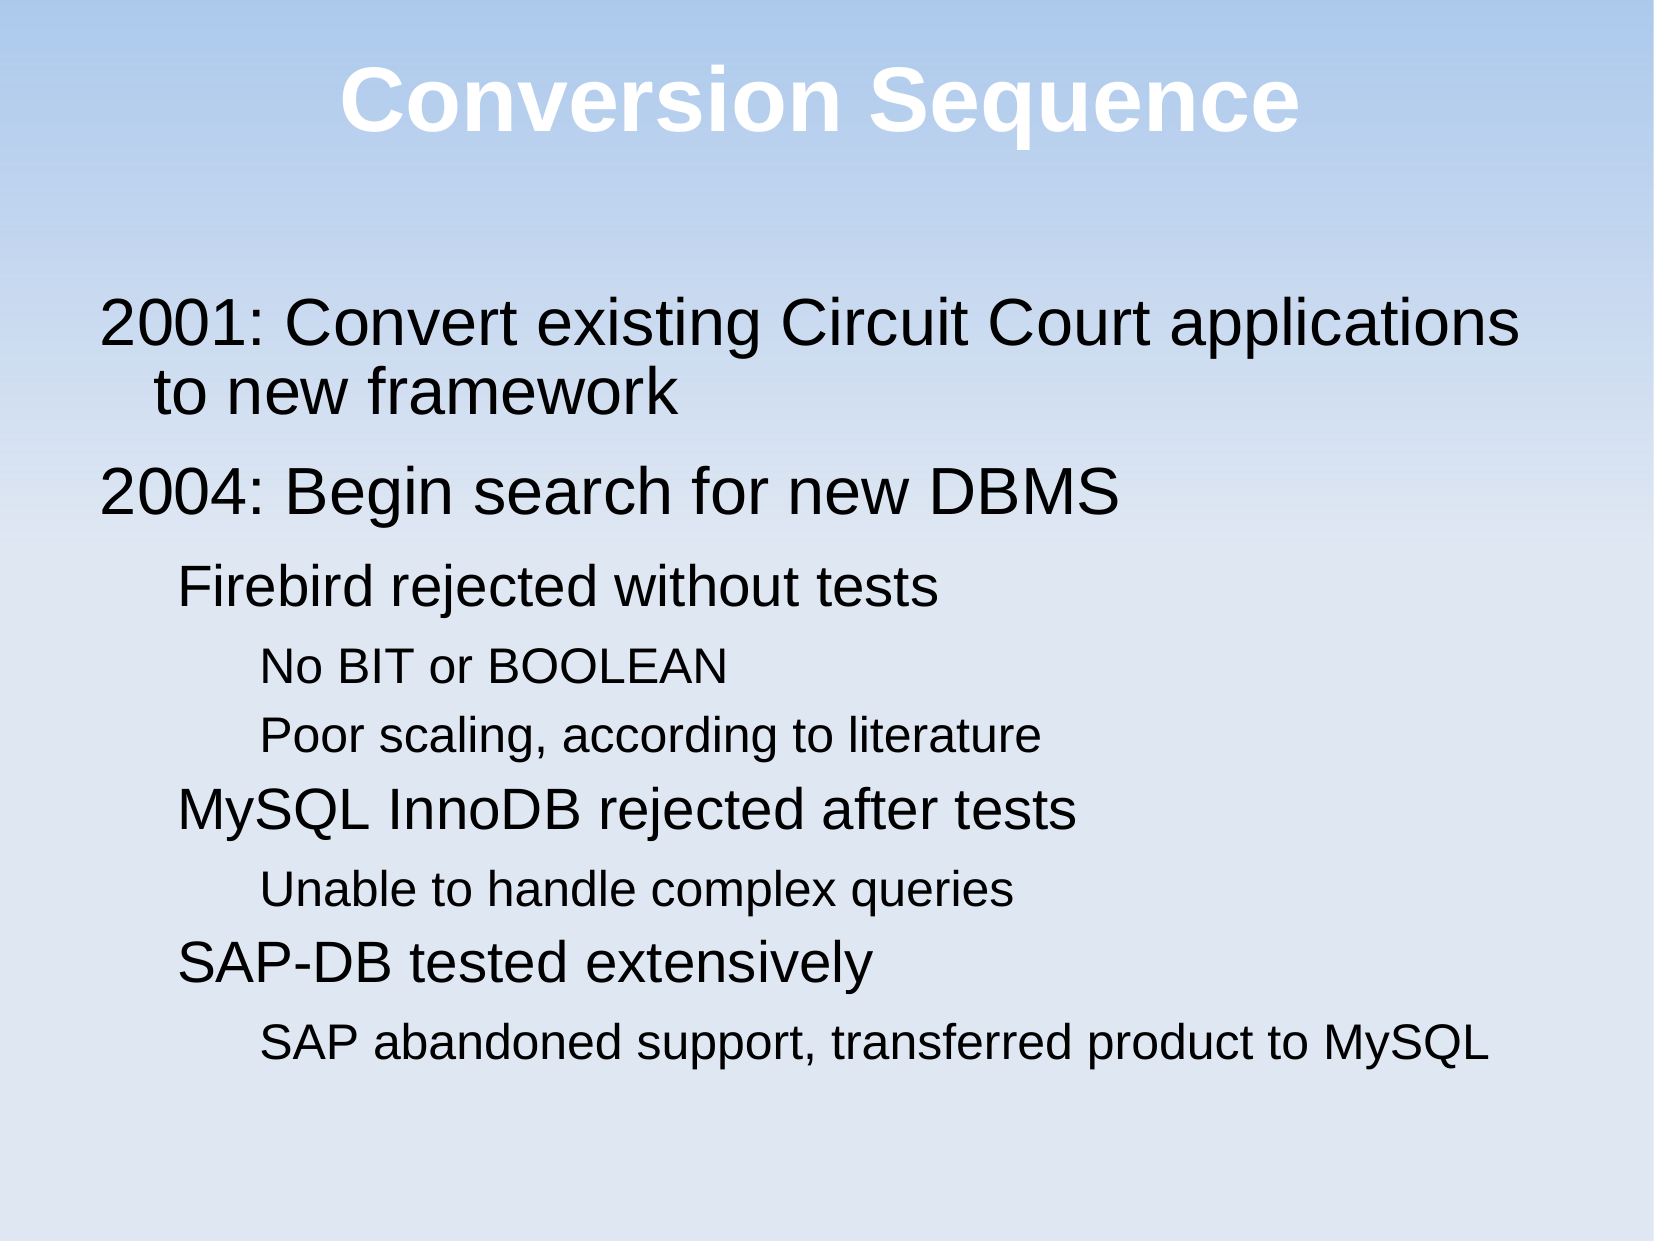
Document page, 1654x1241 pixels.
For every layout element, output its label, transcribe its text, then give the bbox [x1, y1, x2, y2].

list 2001: Convert existing Circuit Court applications to new framework 2004: Begin search for new DBMS Firebird rejected without tests No BIT or BOOLEAN Poor scaling, according to literature MySQL InnoDB rejected after tests Unable to handle complex queries SAP-DB tested extensively SAP abandoned support, transferred product to MySQL [82, 290, 1571, 1116]
picture [0, 0, 1654, 1241]
title Conversion Sequence [76, 7, 1565, 200]
